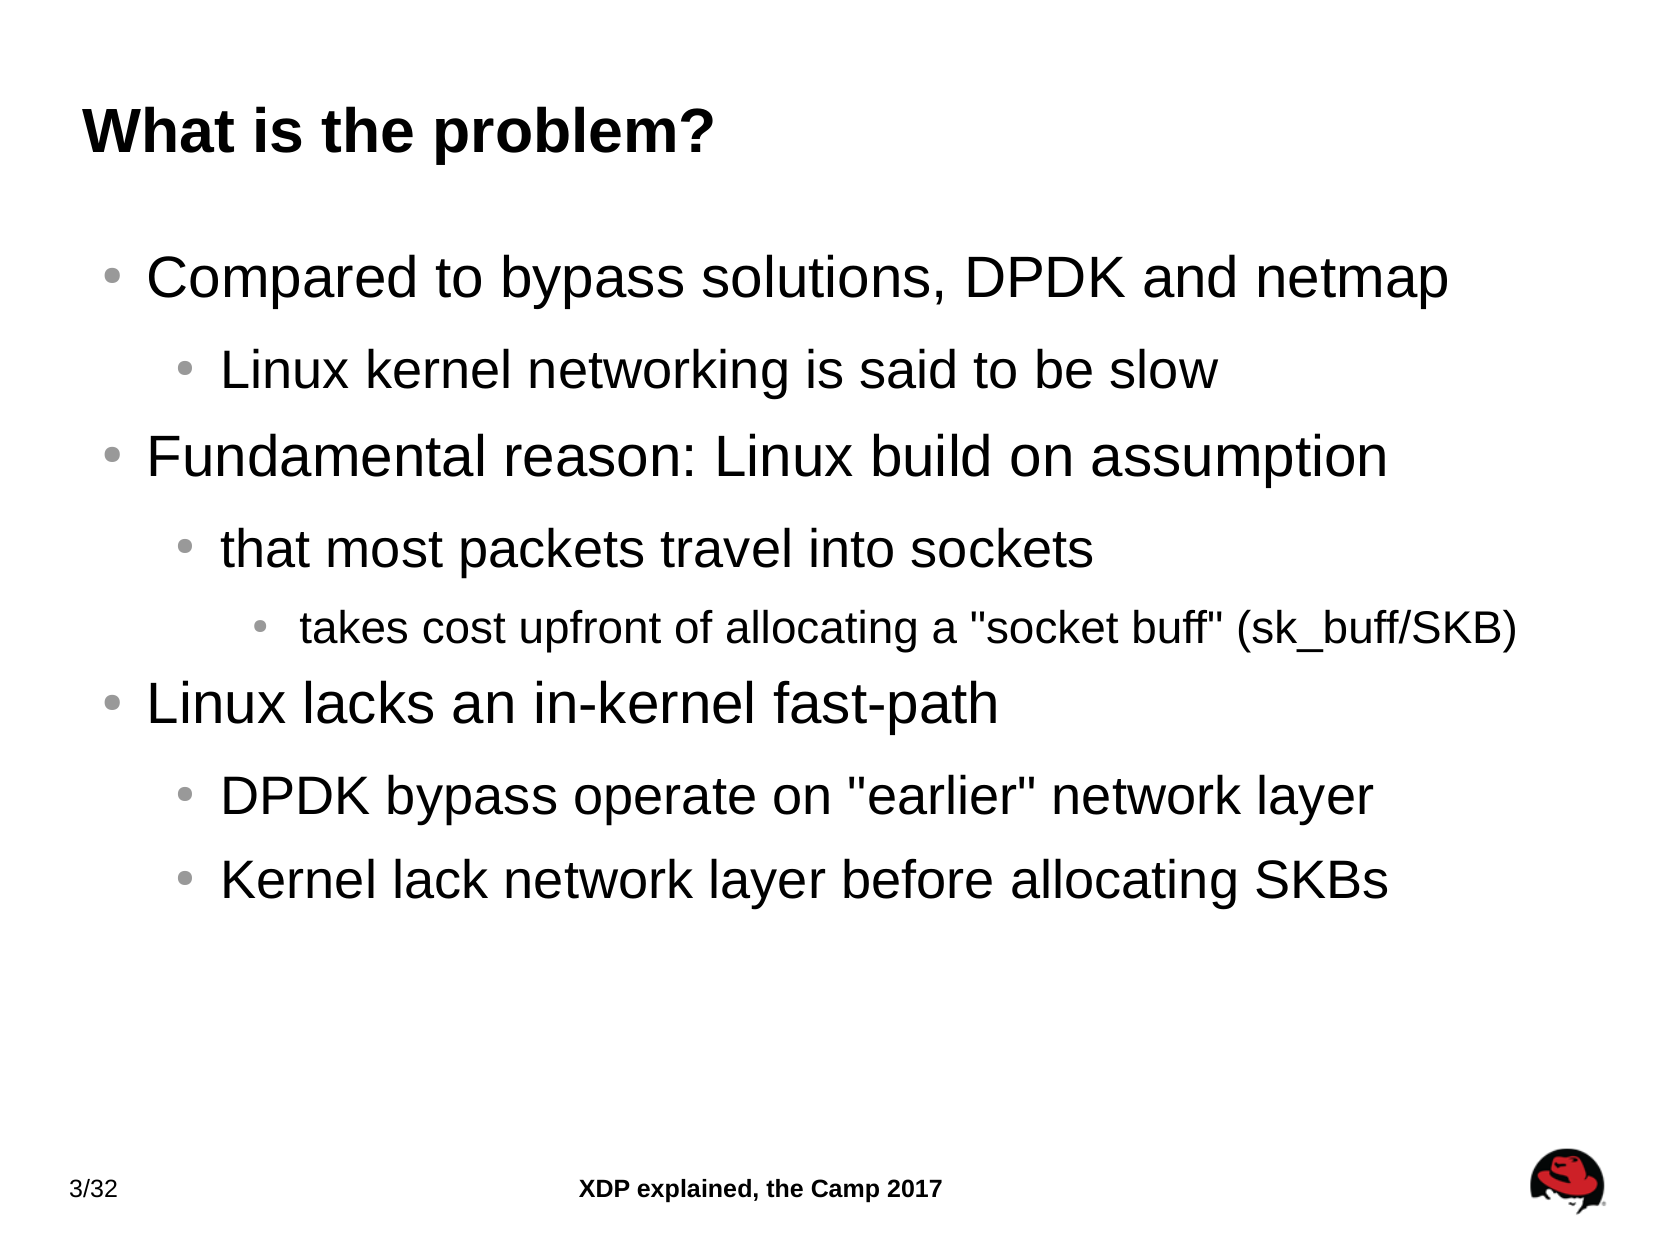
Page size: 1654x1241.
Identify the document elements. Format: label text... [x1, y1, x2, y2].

title What is the problem? [82, 37, 1571, 226]
picture [1529, 1146, 1612, 1224]
list Compared to bypass solutions, DPDK and netmap Linux kernel networking is said to be slow Fundamental reason: Linux build on assumption that most packets travel into sockets takes cost upfront of allocating a "socket buff" (sk_buff/SKB) Linux lacks an in-kernel fast-path DPDK bypass operate on "earlier" network layer Kernel lack network layer before allocating SKBs [86, 244, 1575, 1039]
